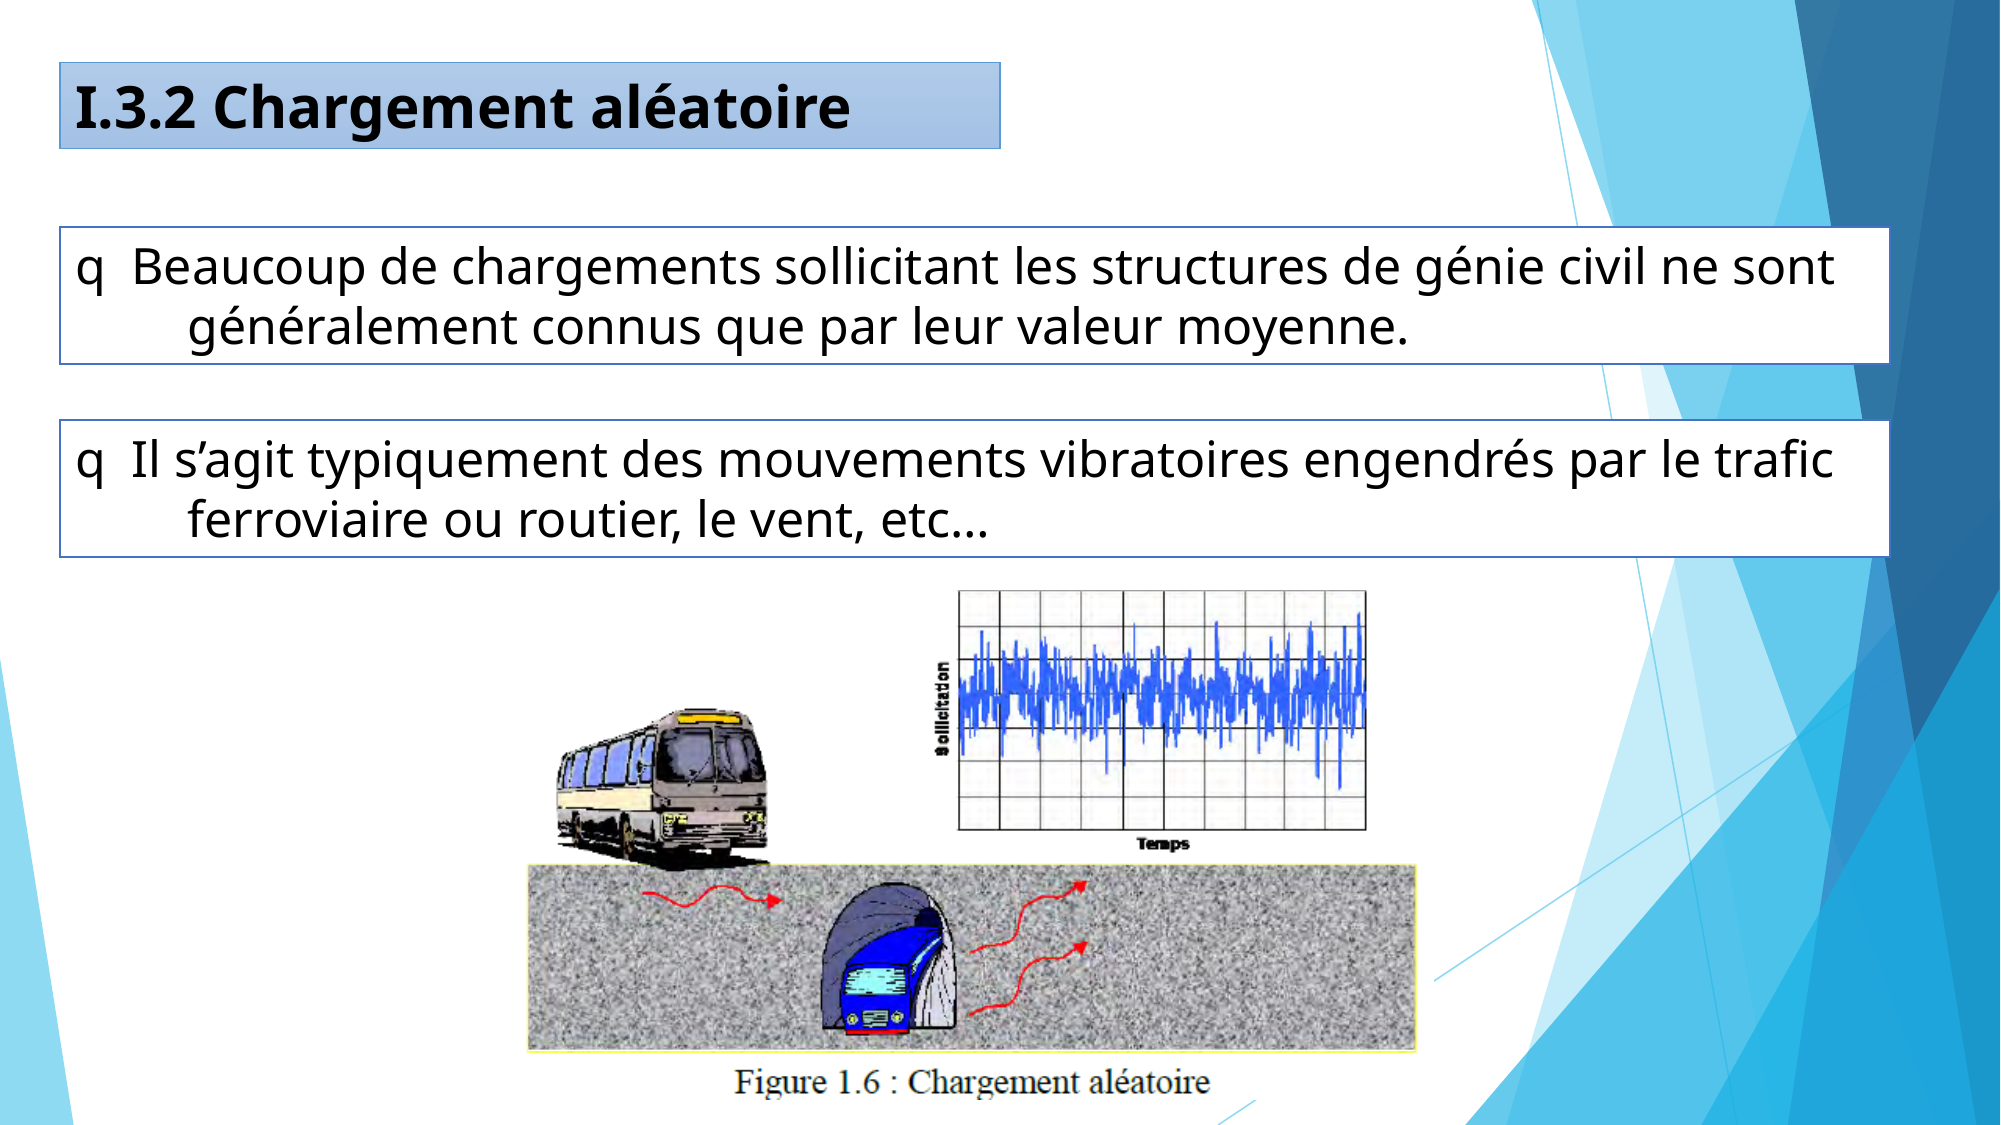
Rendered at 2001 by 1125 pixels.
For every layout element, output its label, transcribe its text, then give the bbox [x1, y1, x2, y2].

picture [516, 590, 1434, 1100]
text_box Il s’agit typiquement des mouvements vibratoires engendrés par le trafic ferroviaire ou routier, le vent, etc… [60, 420, 1891, 557]
text_box I.3.2 Chargement aléatoire [60, 62, 1000, 149]
text_box Beaucoup de chargements sollicitant les structures de génie civil ne sont généralement connus que par leur valeur moyenne. [60, 227, 1891, 364]
